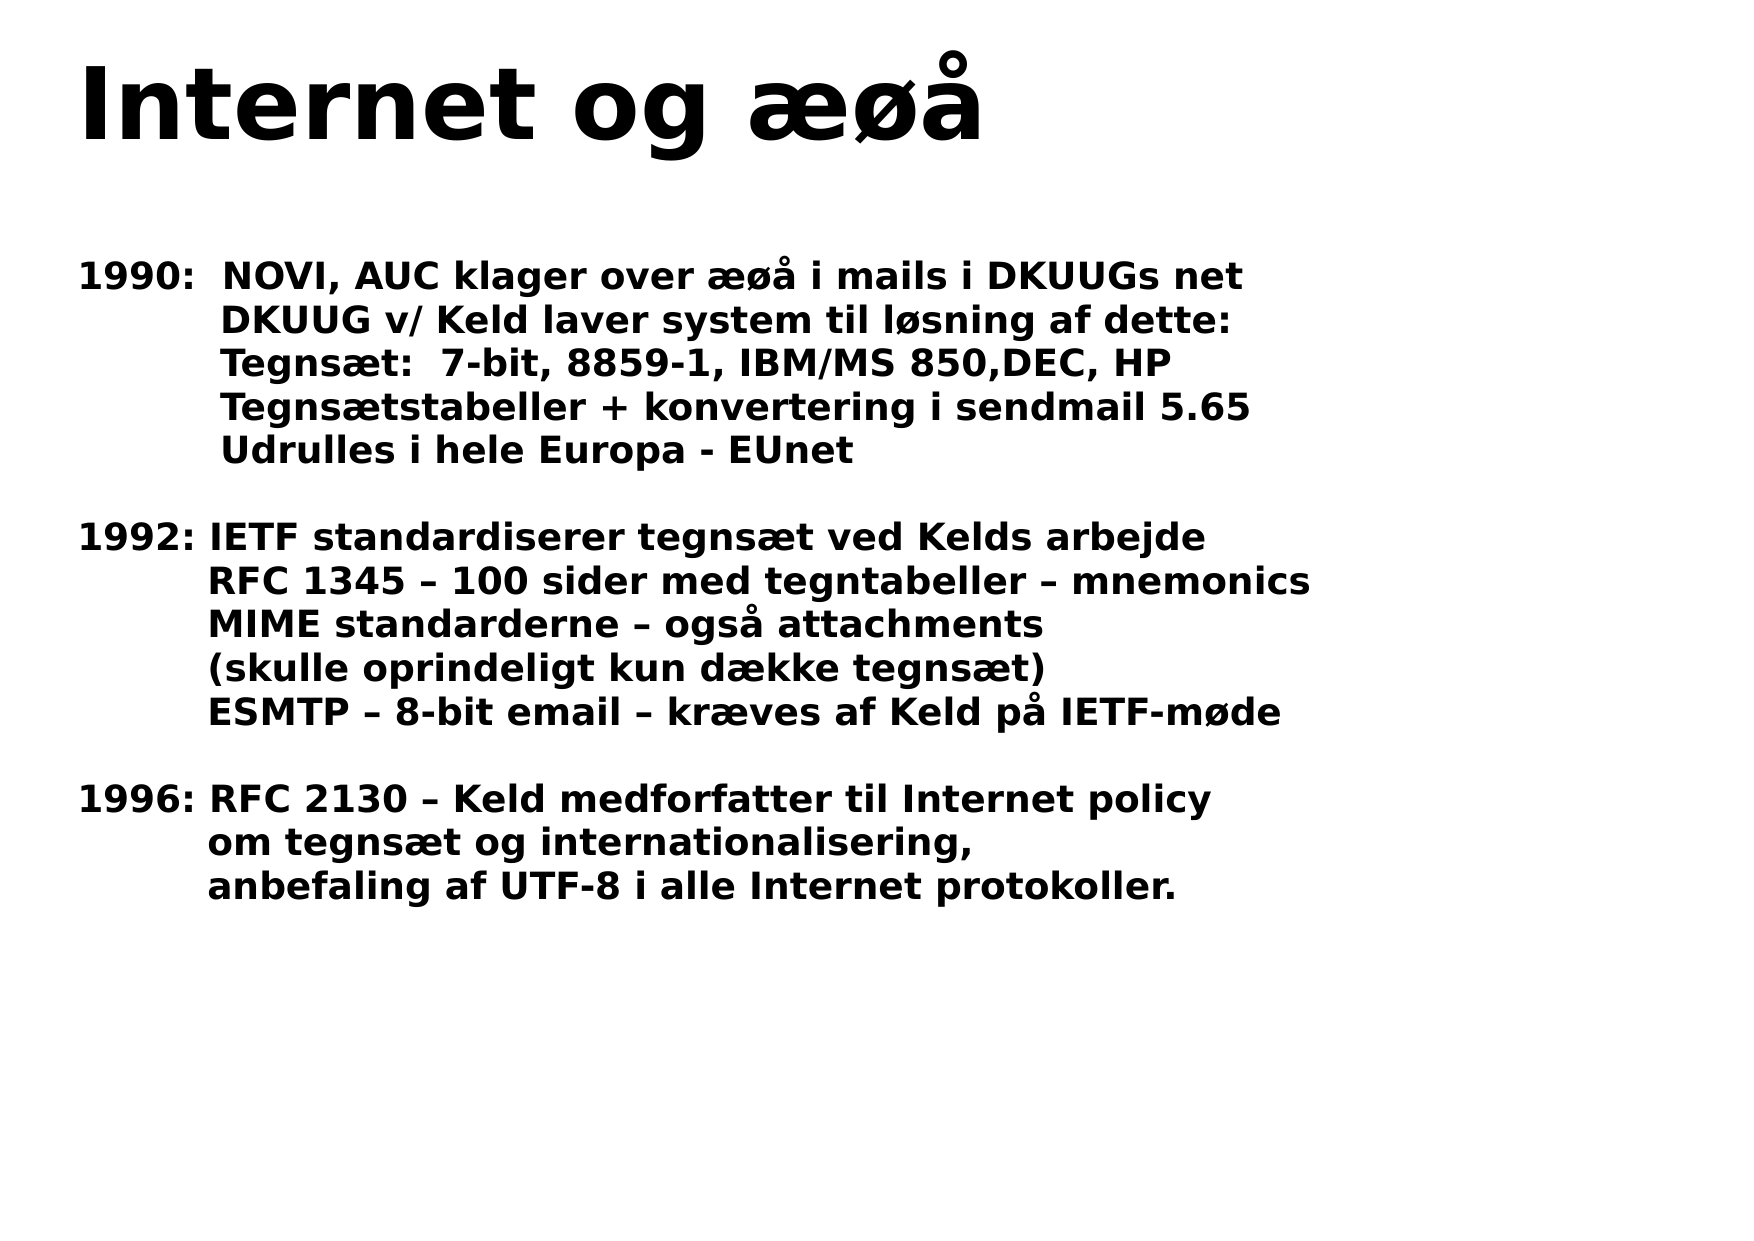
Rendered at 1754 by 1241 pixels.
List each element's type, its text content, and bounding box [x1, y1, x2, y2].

text_box Internet og æøå [62, 39, 1336, 171]
text_box 1990: NOVI, AUC klager over æøå i mails i DKUUGs net DKUUG v/ Keld laver system til løsning af dette: Tegnsæt: 7-bit, 8859-1, IBM/MS 850,DEC, HP Tegnsætstabeller + konvertering i sendmail 5.65 Udrulles i hele Europa - EUnet 1992: IETF standardiserer tegnsæt ved Kelds arbejde RFC 1345 – 100 sider med tegntabeller – mnemonics MIME standarderne – også attachments (skulle oprindeligt kun dække tegnsæt) ESMTP – 8-bit email – kræves af Keld på IETF-møde 1996: RFC 2130 – Keld medforfatter til Internet policy om tegnsæt og internationalisering, anbefaling af UTF-8 i alle Internet protokoller. [62, 247, 1336, 916]
